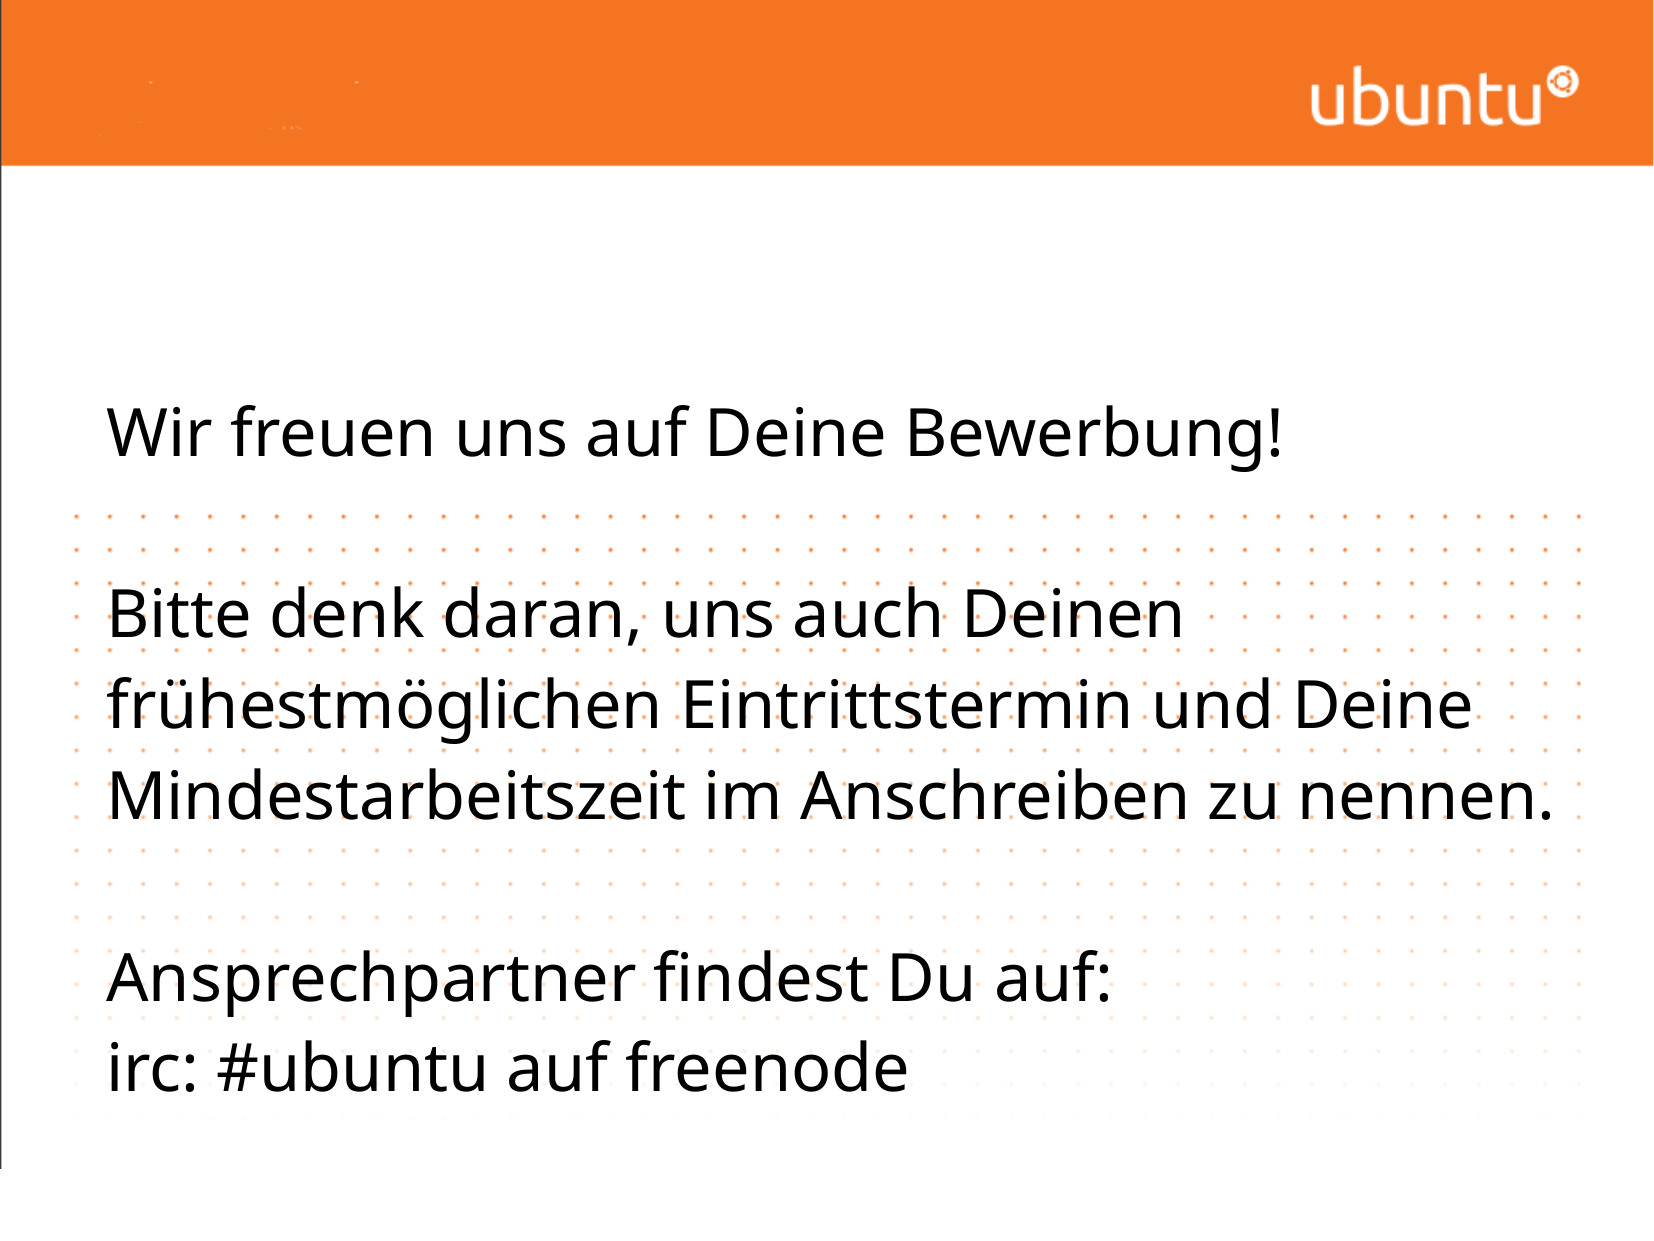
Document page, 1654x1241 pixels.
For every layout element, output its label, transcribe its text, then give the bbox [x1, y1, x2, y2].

subtitle Wir freuen uns auf Deine Bewerbung! Bitte denk daran, uns auch Deinen frühestmöglichen Eintrittstermin und Deine Mindestarbeitszeit im Anschreiben zu nennen. Ansprechpartner findest Du auf: irc: #ubuntu auf freenode [35, 153, 1619, 1241]
picture [0, 0, 1654, 1169]
